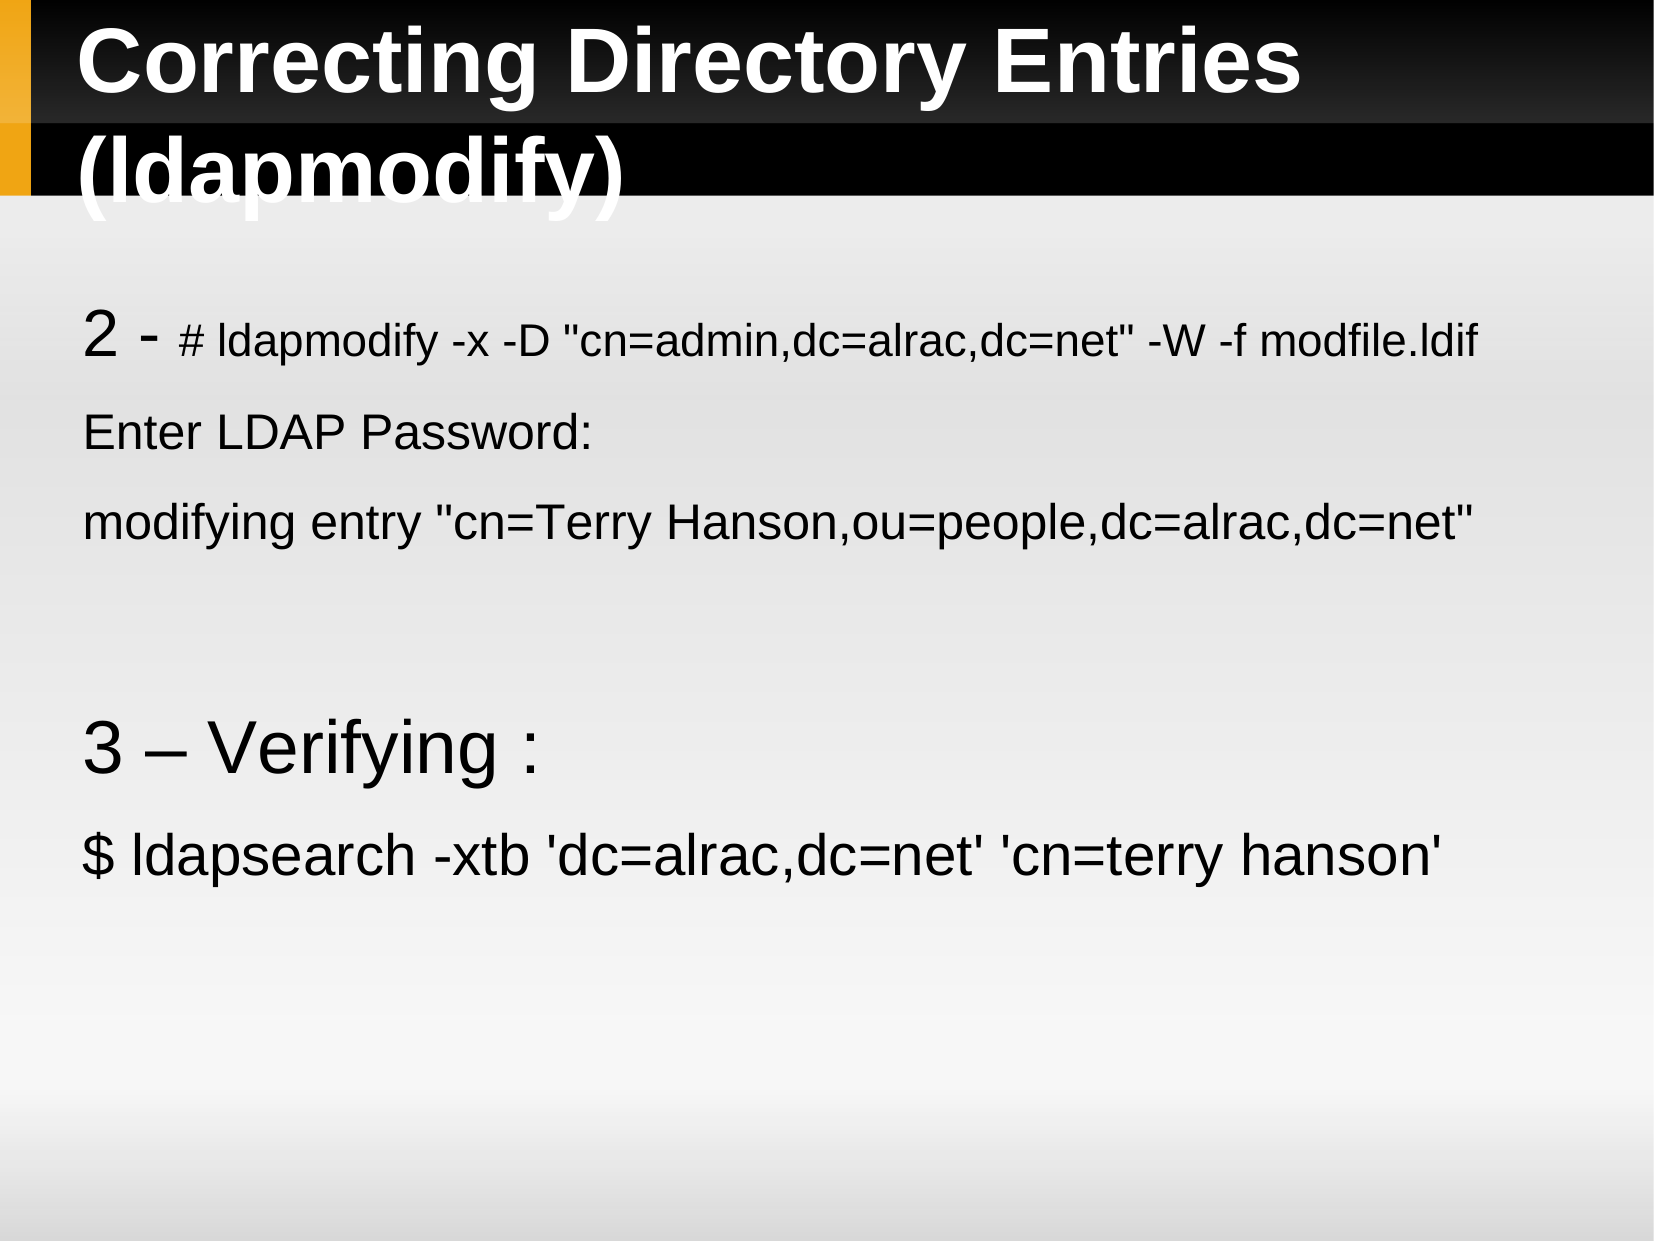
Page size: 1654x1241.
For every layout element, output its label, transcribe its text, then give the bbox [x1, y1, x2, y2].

list 2 - # ldapmodify -x -D "cn=admin,dc=alrac,dc=net" -W -f modfile.ldif Enter LDAP Password: modifying entry "cn=Terry Hanson,ou=people,dc=alrac,dc=net" 3 – Verifying : $ ldapsearch -xtb 'dc=alrac,dc=net' 'cn=terry hanson' [82, 290, 1571, 1094]
title Correcting Directory Entries (ldapmodify) [76, 1, 1565, 207]
